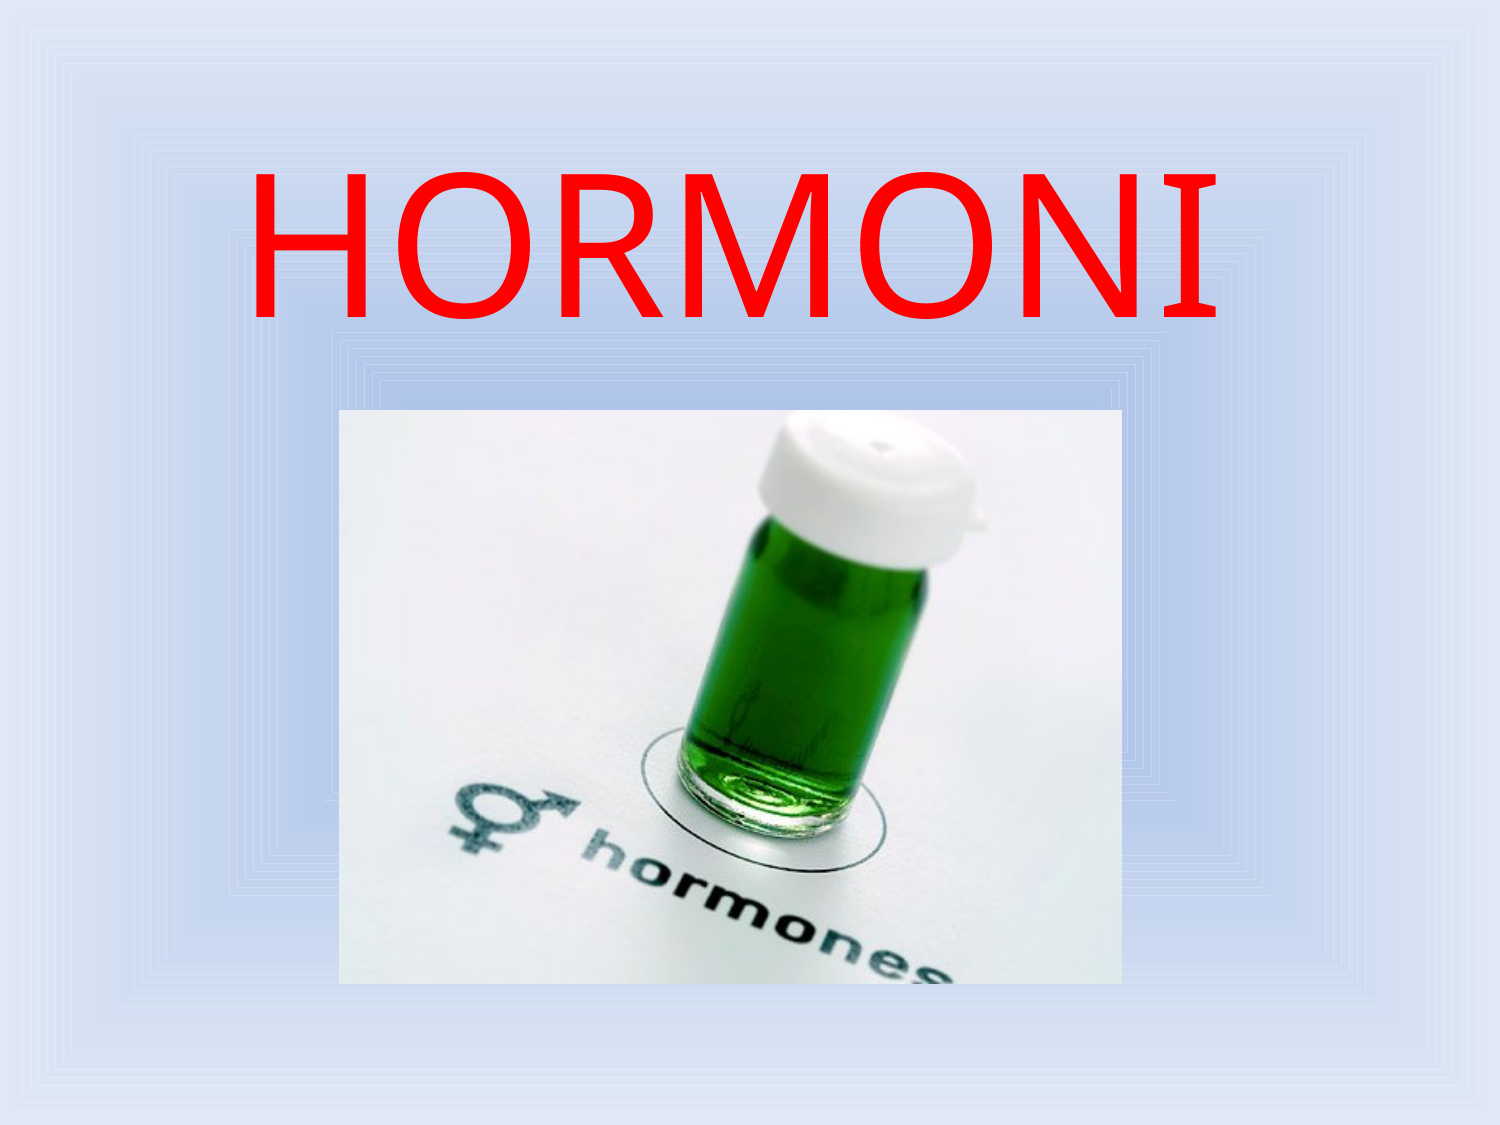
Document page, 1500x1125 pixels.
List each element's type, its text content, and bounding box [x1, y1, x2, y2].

picture [339, 410, 1122, 984]
title HORMONI [93, 117, 1369, 359]
